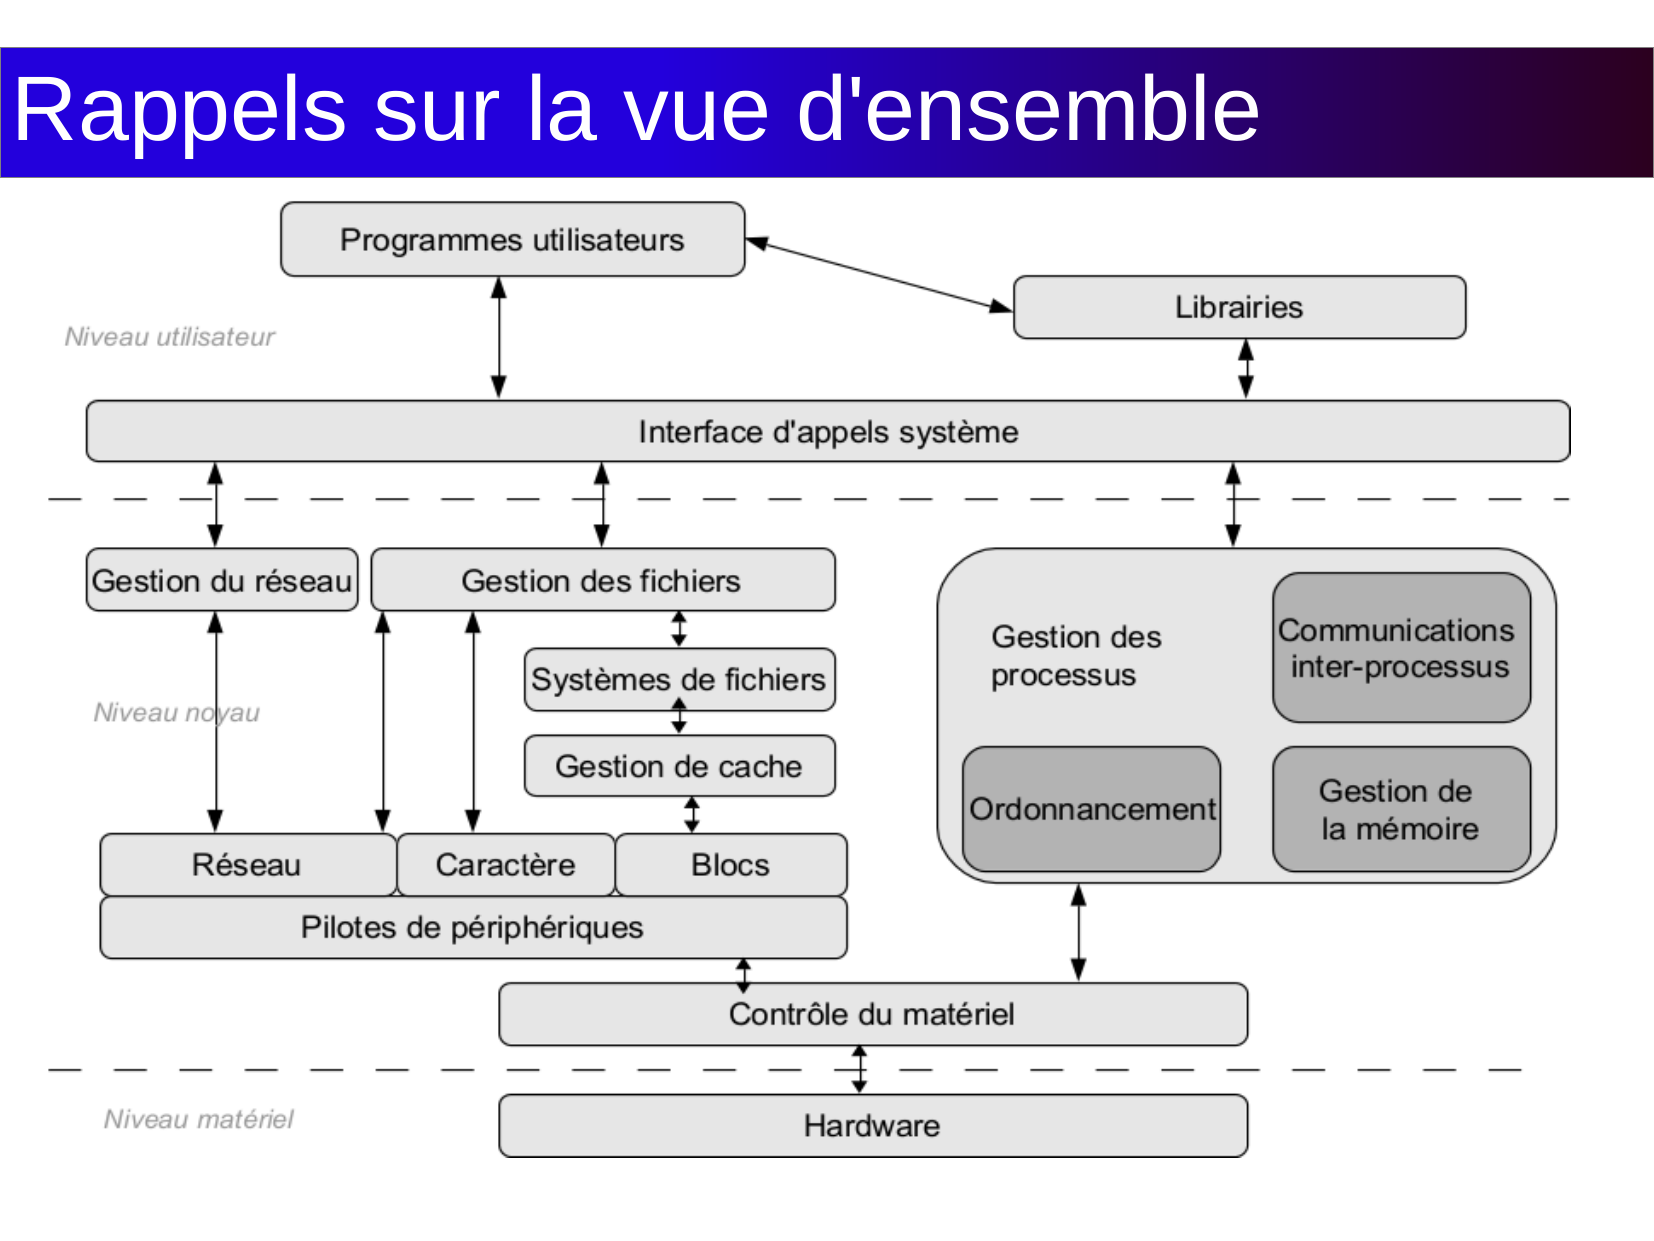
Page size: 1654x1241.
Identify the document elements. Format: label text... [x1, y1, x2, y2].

picture [47, 200, 1571, 1158]
title Rappels sur la vue d'ensemble [11, 5, 1642, 213]
